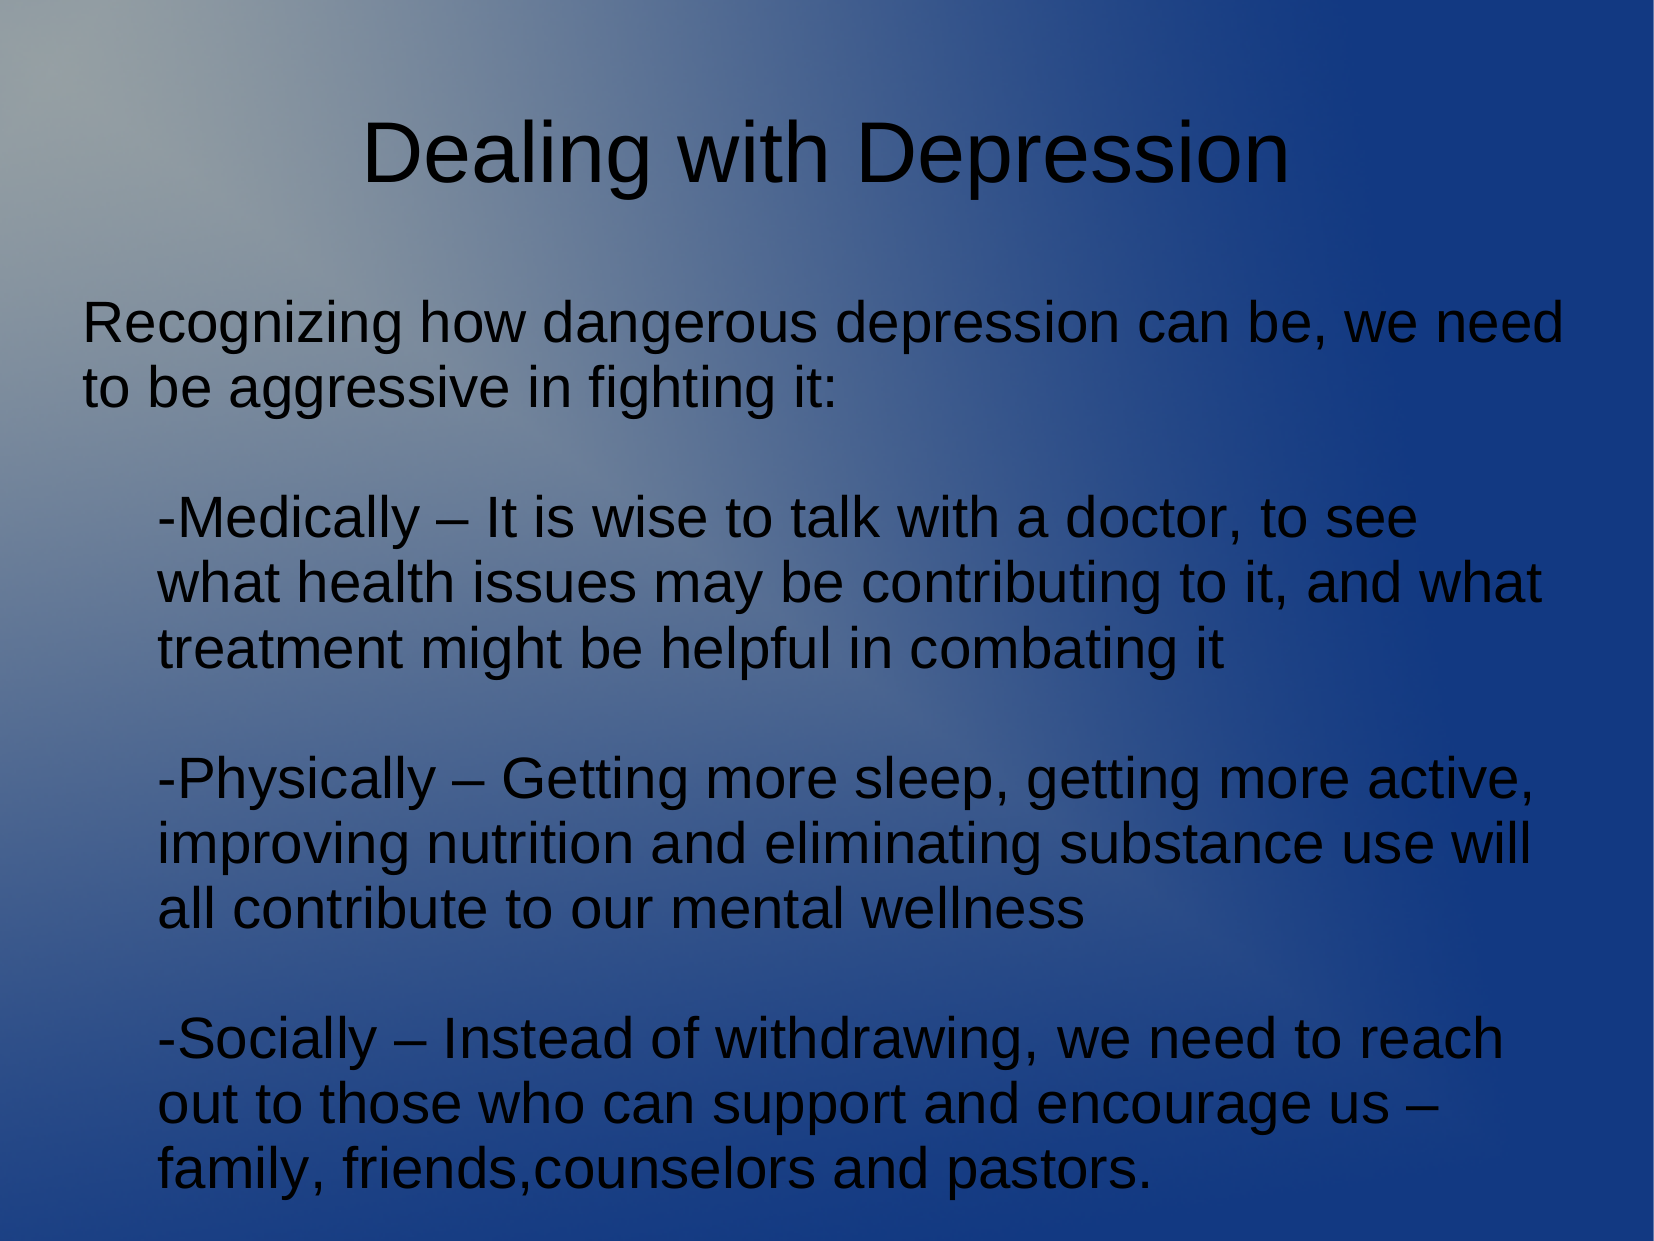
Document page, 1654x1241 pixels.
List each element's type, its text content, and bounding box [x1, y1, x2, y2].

subtitle Recognizing how dangerous depression can be, we need to be aggressive in fighting it: -Medically – It is wise to talk with a doctor, to see what health issues may be contributing to it, and what treatment might be helpful in combating it -Physically – Getting more sleep, getting more active, improving nutrition and eliminating substance use will all contribute to our mental wellness -Socially – Instead of withdrawing, we need to reach out to those who can support and encourage us – family, friends,counselors and pastors. [82, 290, 1571, 1241]
picture [0, 0, 1654, 1241]
title Dealing with Depression [82, 49, 1571, 257]
